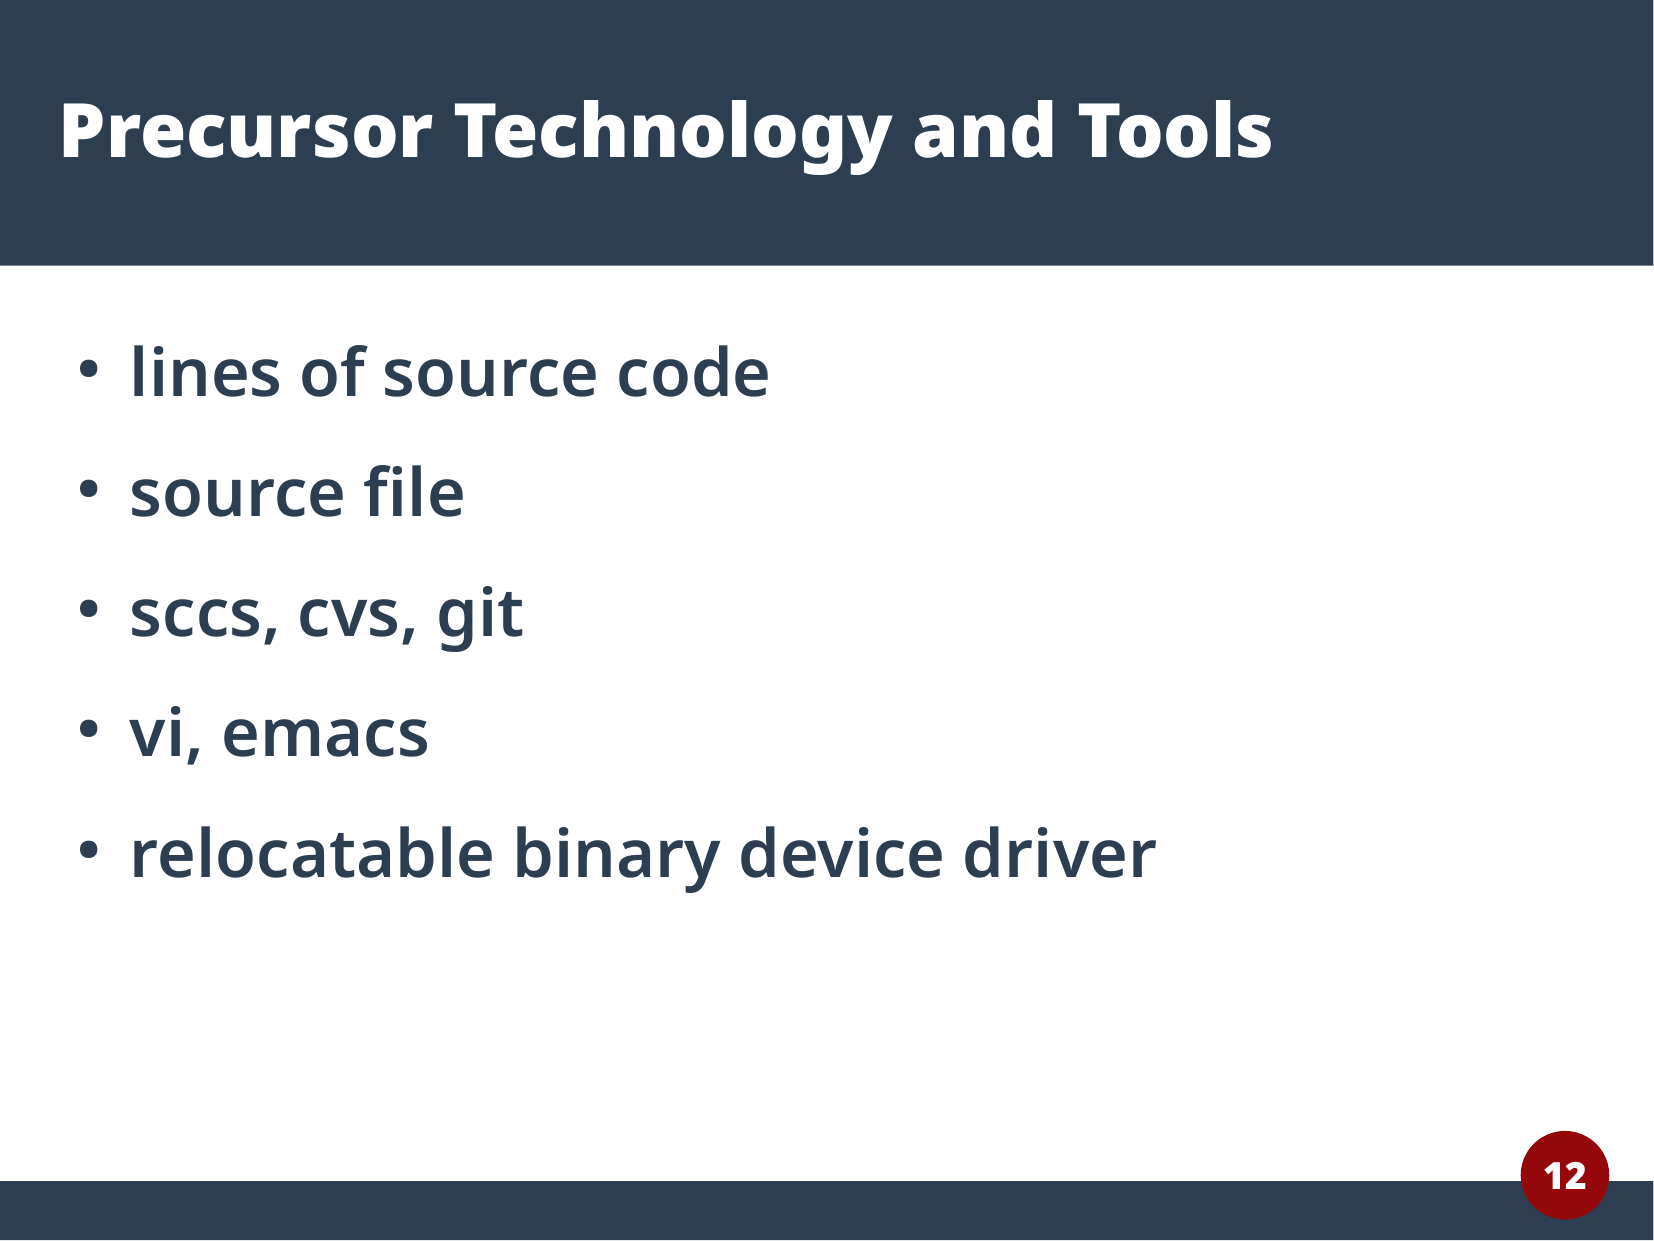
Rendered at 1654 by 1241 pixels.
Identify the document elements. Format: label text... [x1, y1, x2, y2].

list lines of source code source file sccs, cvs, git vi, emacs relocatable binary device driver [59, 324, 1595, 1152]
text_box [59, 49, 1595, 207]
